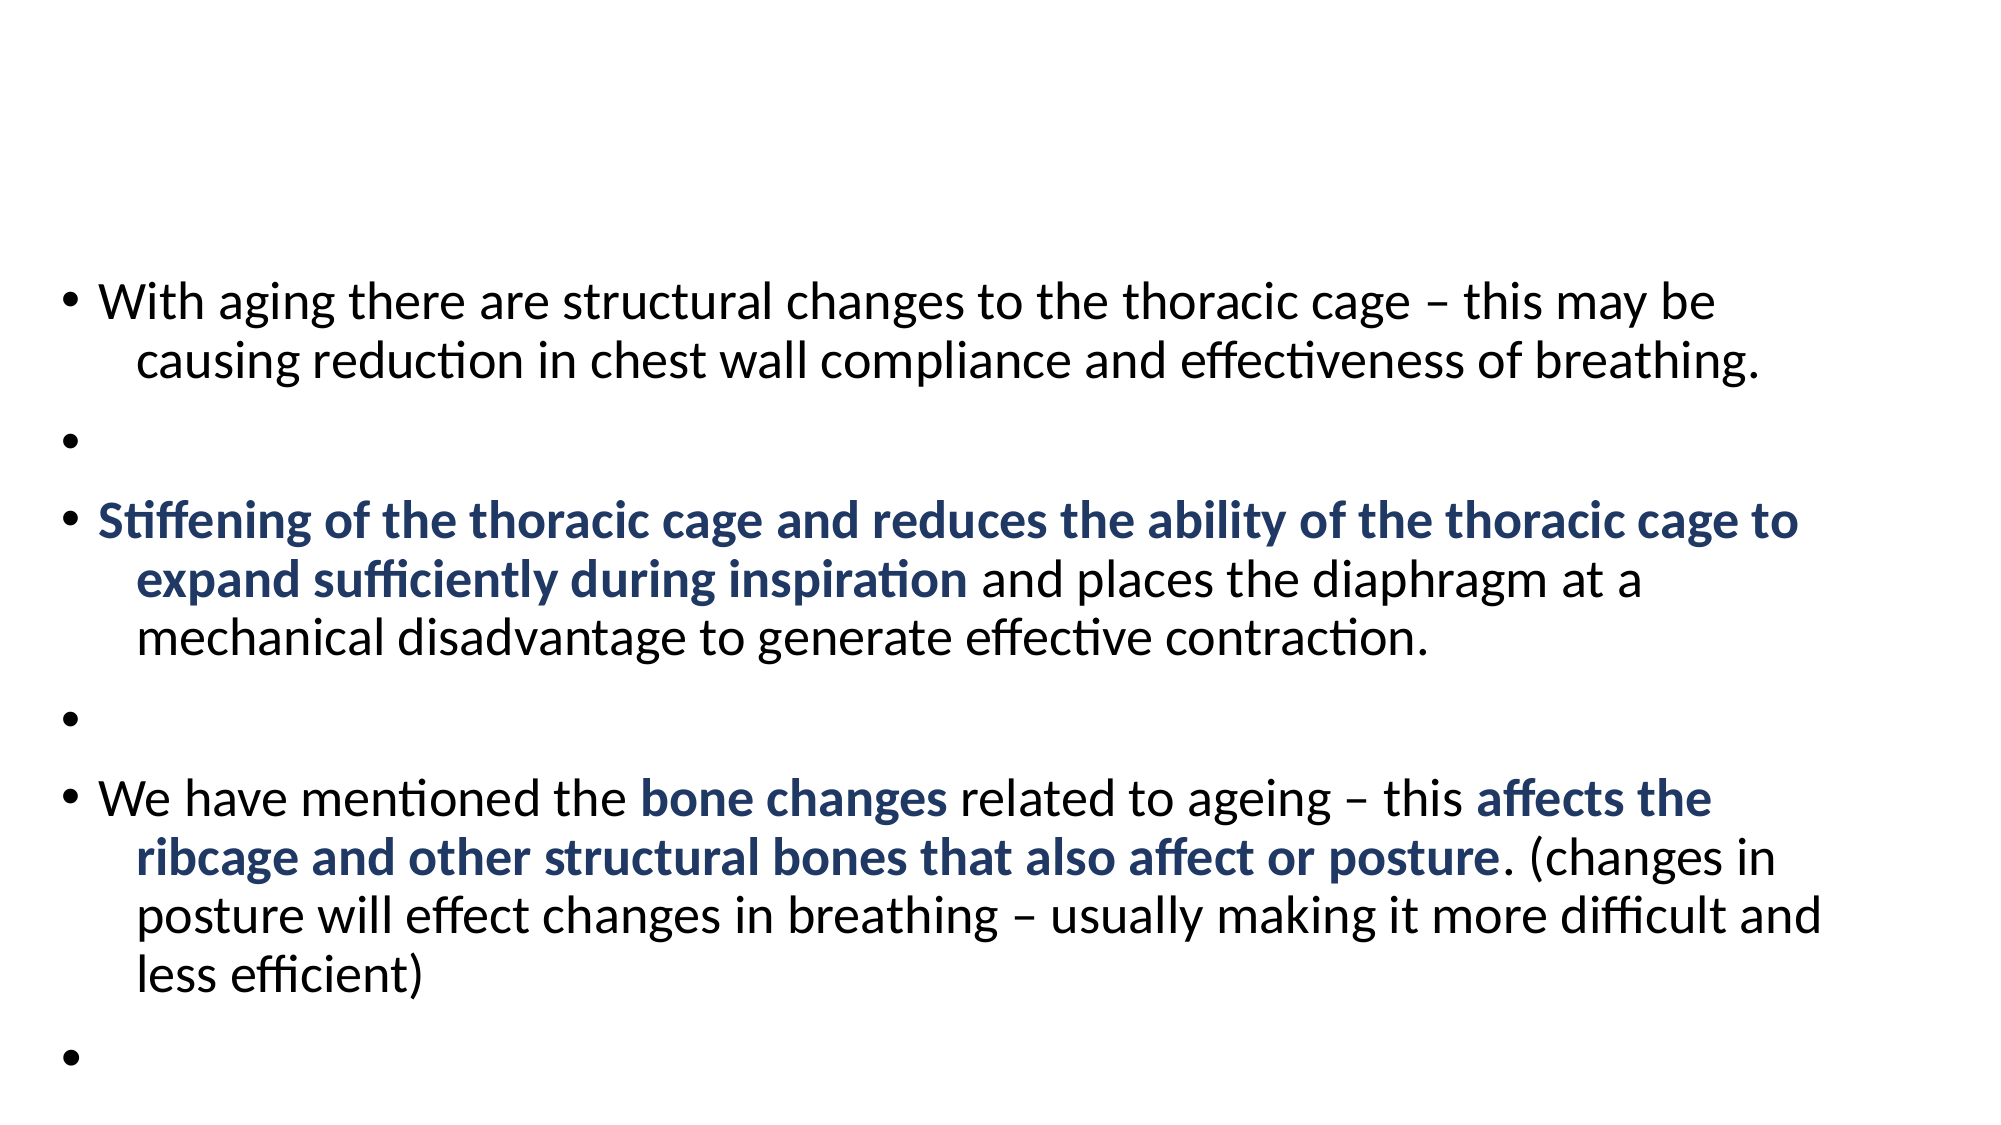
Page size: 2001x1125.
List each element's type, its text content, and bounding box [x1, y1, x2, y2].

list With aging there are structural changes to the thoracic cage – this may be causing reduction in chest wall compliance and effectiveness of breathing. Stiffening of the thoracic cage and reduces the ability of the thoracic cage to expand sufficiently during inspiration and places the diaphragm at a mechanical disadvantage to generate effective contraction. We have mentioned the bone changes related to ageing – this affects the ribcage and other structural bones that also affect or posture. (changes in posture will effect changes in breathing – usually making it more difficult and less efficient) [46, 265, 1863, 1090]
